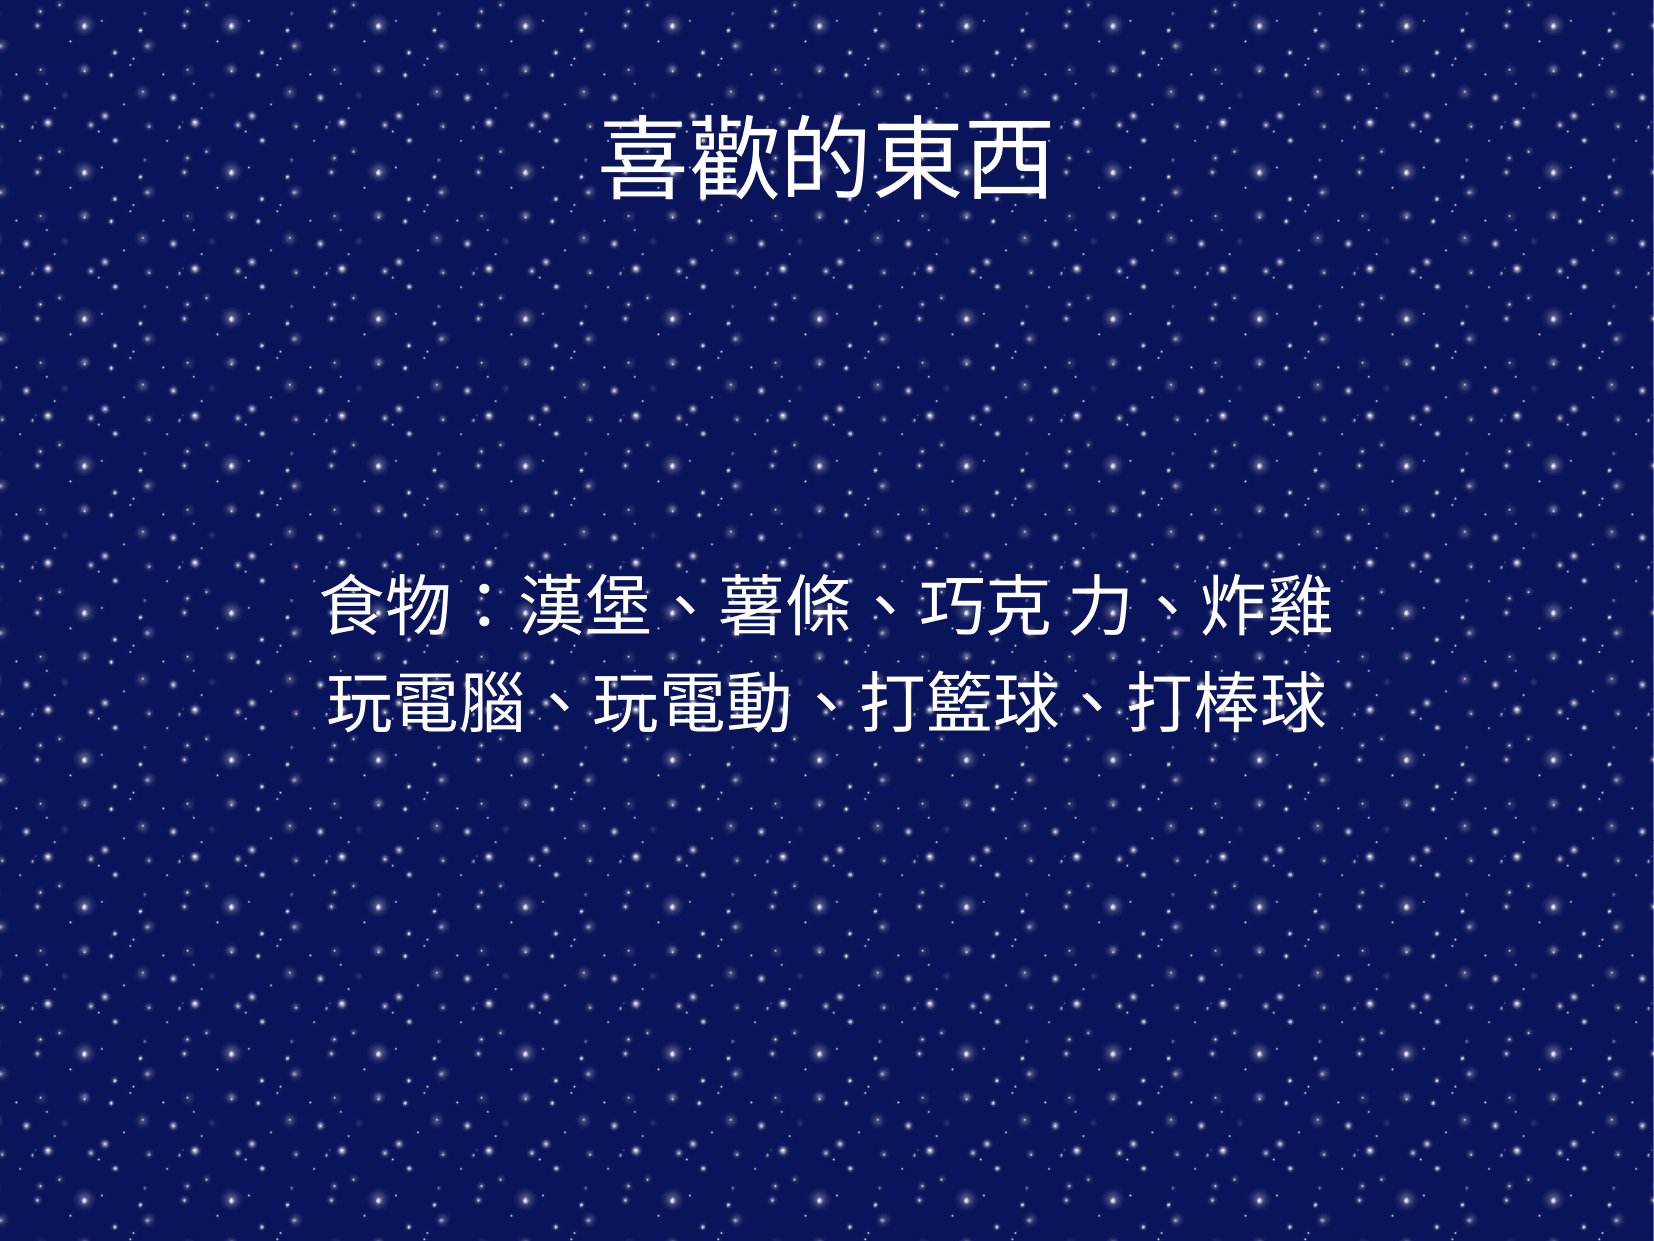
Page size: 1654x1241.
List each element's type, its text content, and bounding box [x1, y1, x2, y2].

subtitle 食物：漢堡、薯條、巧克 力、炸雞 玩電腦、玩電動、打籃球、打棒球 [82, 290, 1571, 1010]
picture [0, 0, 1654, 1241]
title 喜歡的東西 [82, 49, 1571, 257]
